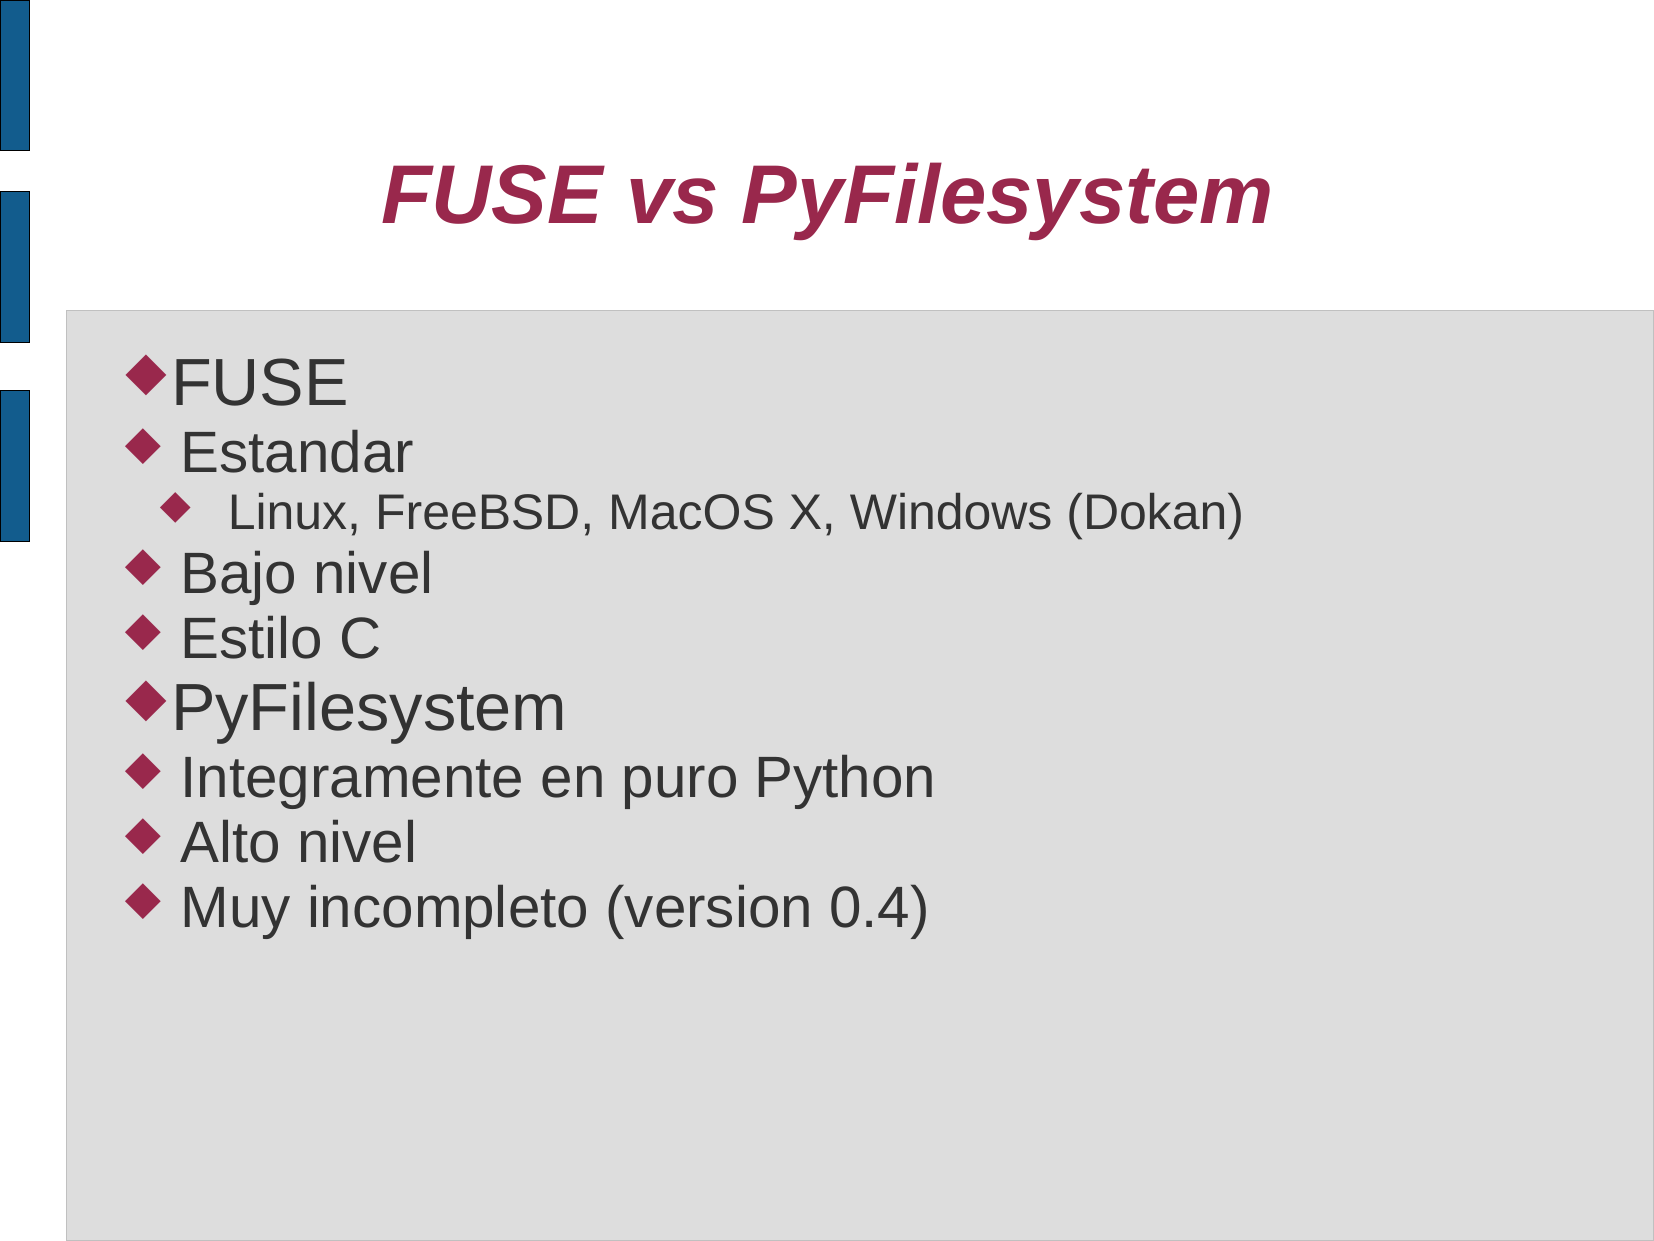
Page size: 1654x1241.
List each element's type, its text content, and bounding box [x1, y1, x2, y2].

list FUSE Estandar Linux, FreeBSD, MacOS X, Windows (Dokan) Bajo nivel Estilo C PyFilesystem Integramente en puro Python Alto nivel Muy incompleto (version 0.4) [121, 344, 1534, 1149]
title FUSE vs PyFilesystem [121, 98, 1534, 291]
